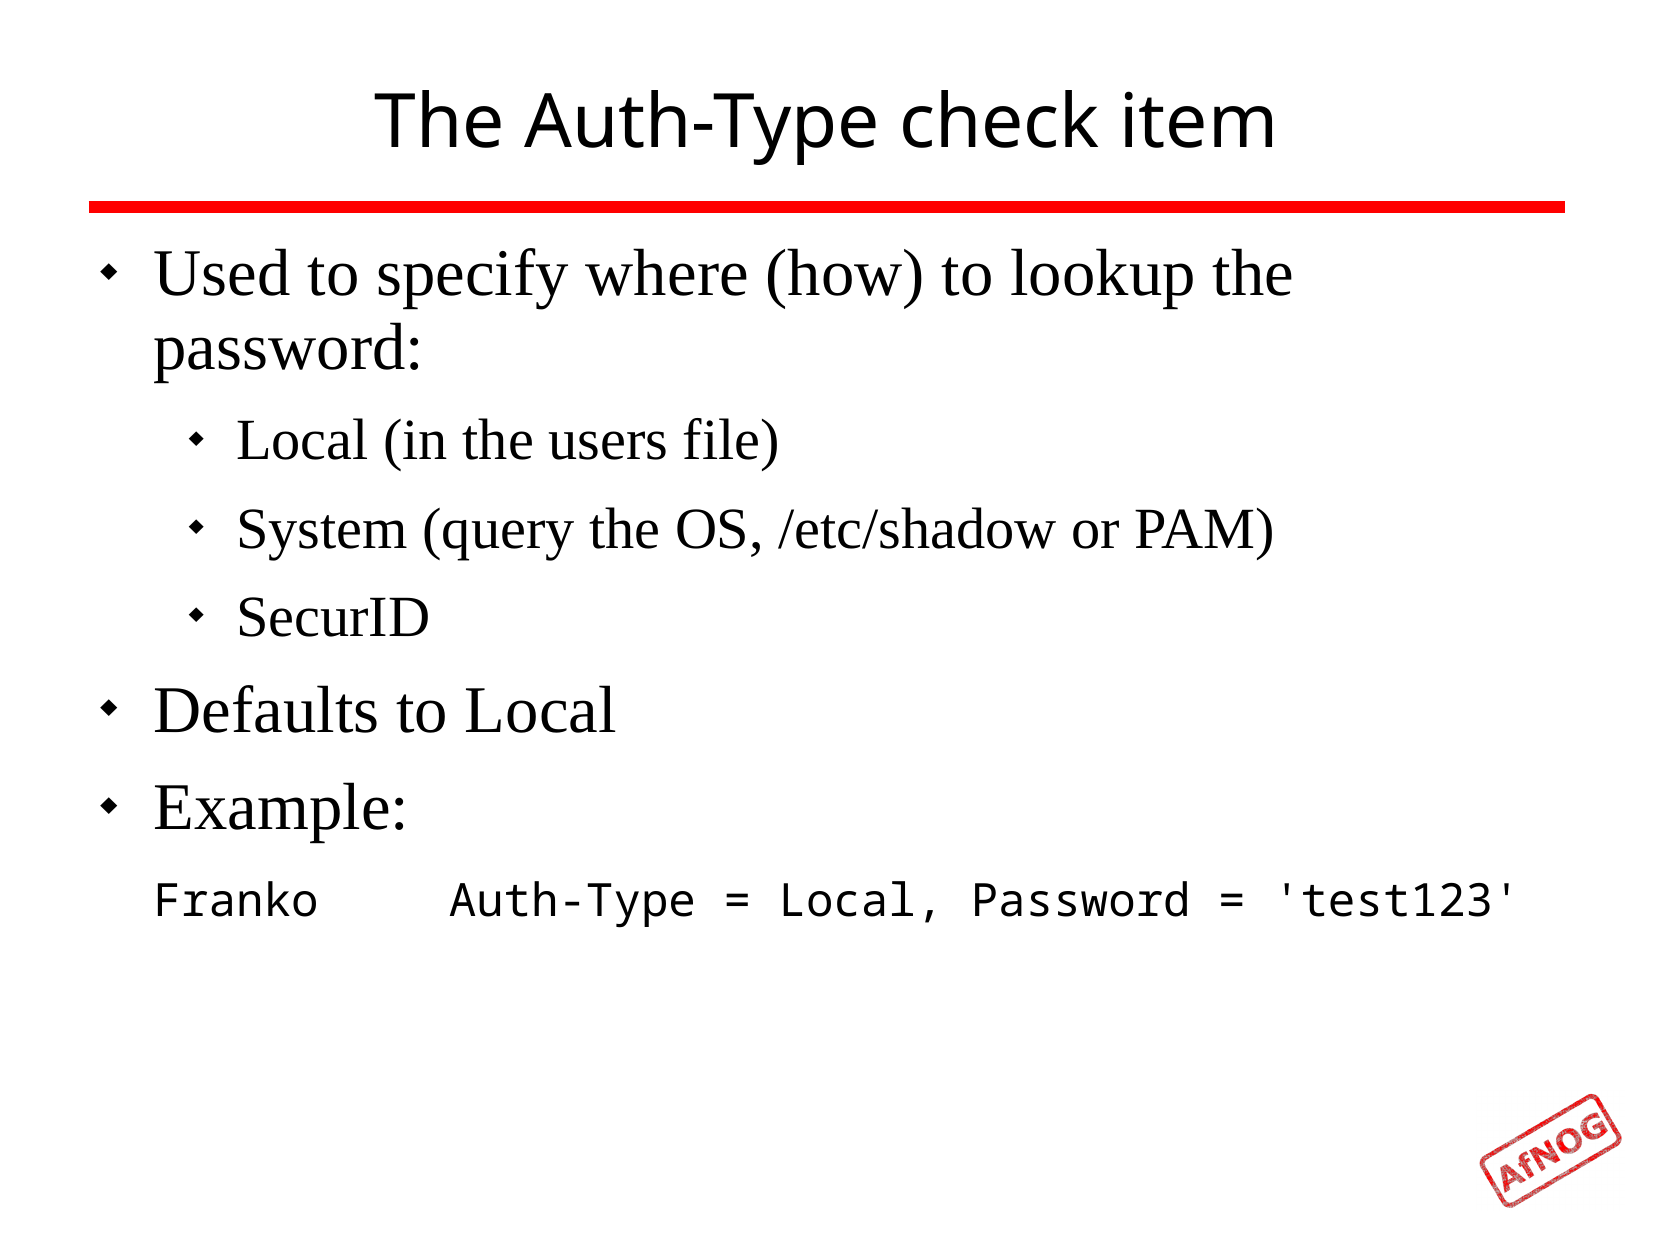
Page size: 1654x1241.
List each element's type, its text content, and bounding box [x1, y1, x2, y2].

title The Auth-Type check item [82, 29, 1571, 207]
picture [1476, 1090, 1625, 1211]
list Used to specify where (how) to lookup the password: Local (in the users file) System (query the OS, /etc/shadow or PAM) SecurID Defaults to Local Example: Franko Auth-Type = Local, Password = 'test123' [82, 236, 1571, 1152]
